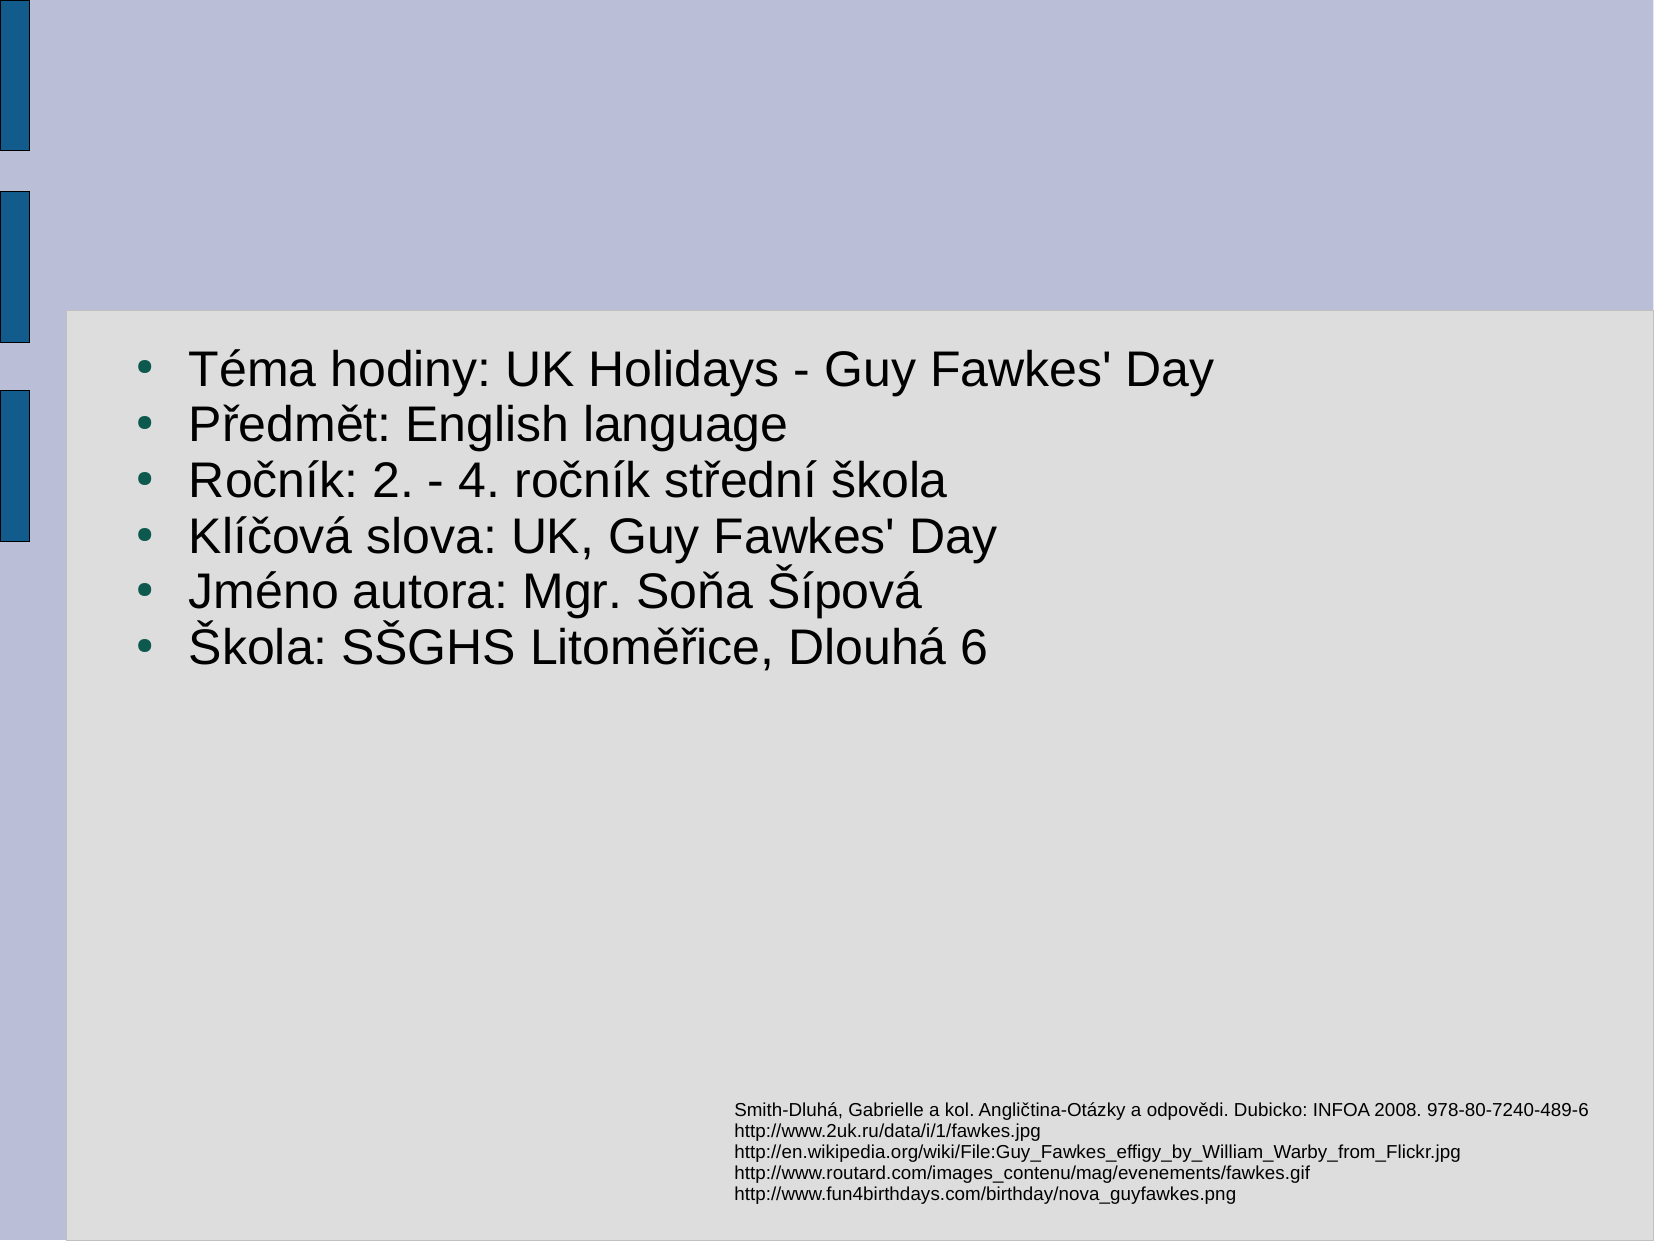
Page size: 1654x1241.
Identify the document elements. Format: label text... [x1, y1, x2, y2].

text_box Smith-Dluhá, Gabrielle a kol. Angličtina-Otázky a odpovědi. Dubicko: INFOA 2008. 978-80-7240-489-6 http://www.2uk.ru/data/i/1/fawkes.jpg http://en.wikipedia.org/wiki/File:Guy_Fawkes_effigy_by_William_Warby_from_Flickr.jpg http://www.routard.com/images_contenu/mag/evenements/fawkes.gif http://www.fun4birthdays.com/birthday/nova_guyfawkes.png [719, 1071, 1625, 1241]
list Téma hodiny: UK Holidays - Guy Fawkes' Day Předmět: English language Ročník: 2. - 4. ročník střední škola Klíčová slova: UK, Guy Fawkes' Day Jméno autora: Mgr. Soňa Šípová Škola: SŠGHS Litoměřice, Dlouhá 6 [118, 340, 1531, 1123]
